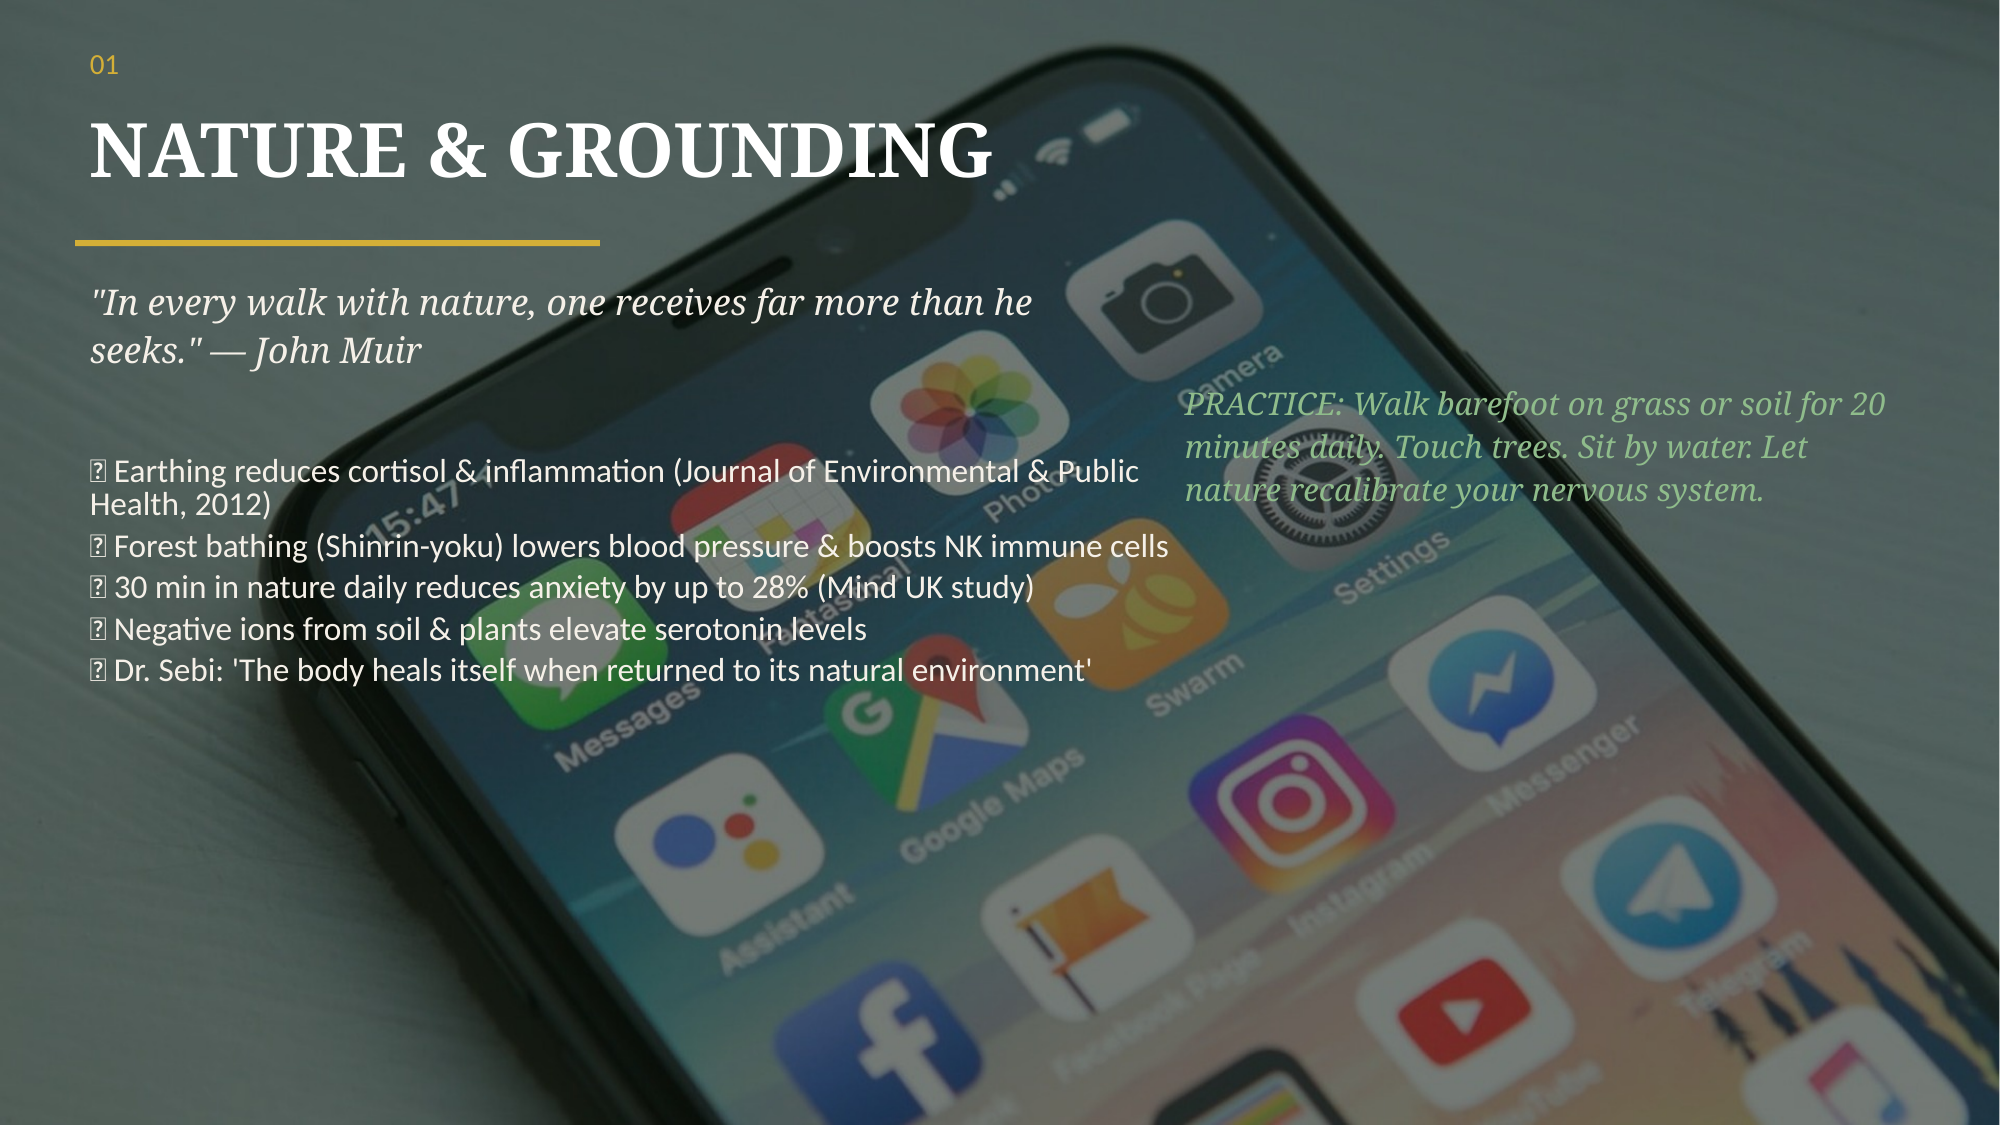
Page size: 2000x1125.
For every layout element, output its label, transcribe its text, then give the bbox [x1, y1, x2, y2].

text_box [75, 240, 600, 247]
text_box 01 [75, 45, 301, 90]
picture [0, 0, 2000, 1125]
text_box PRACTICE: Walk barefoot on grass or soil for 20 minutes daily. Touch trees. Sit by water. Let nature recalibrate your nervous system. [1169, 375, 1920, 676]
text_box "In every walk with nature, one receives far more than he seeks." — John Muir [75, 270, 1050, 436]
text_box NATURE & GROUNDING [75, 90, 1275, 226]
text_box 🌿 Earthing reduces cortisol & inflammation (Journal of Environmental & Public Health, 2012) 🌿 Forest bathing (Shinrin-yoku) lowers blood pressure & boosts NK immune cells 🌿 30 min in nature daily reduces anxiety by up to 28% (Mind UK study) 🌿 Negative ions from soil & plants elevate serotonin levels 🌿 Dr. Sebi: 'The body heals itself when returned to its natural environment' [75, 450, 1200, 975]
